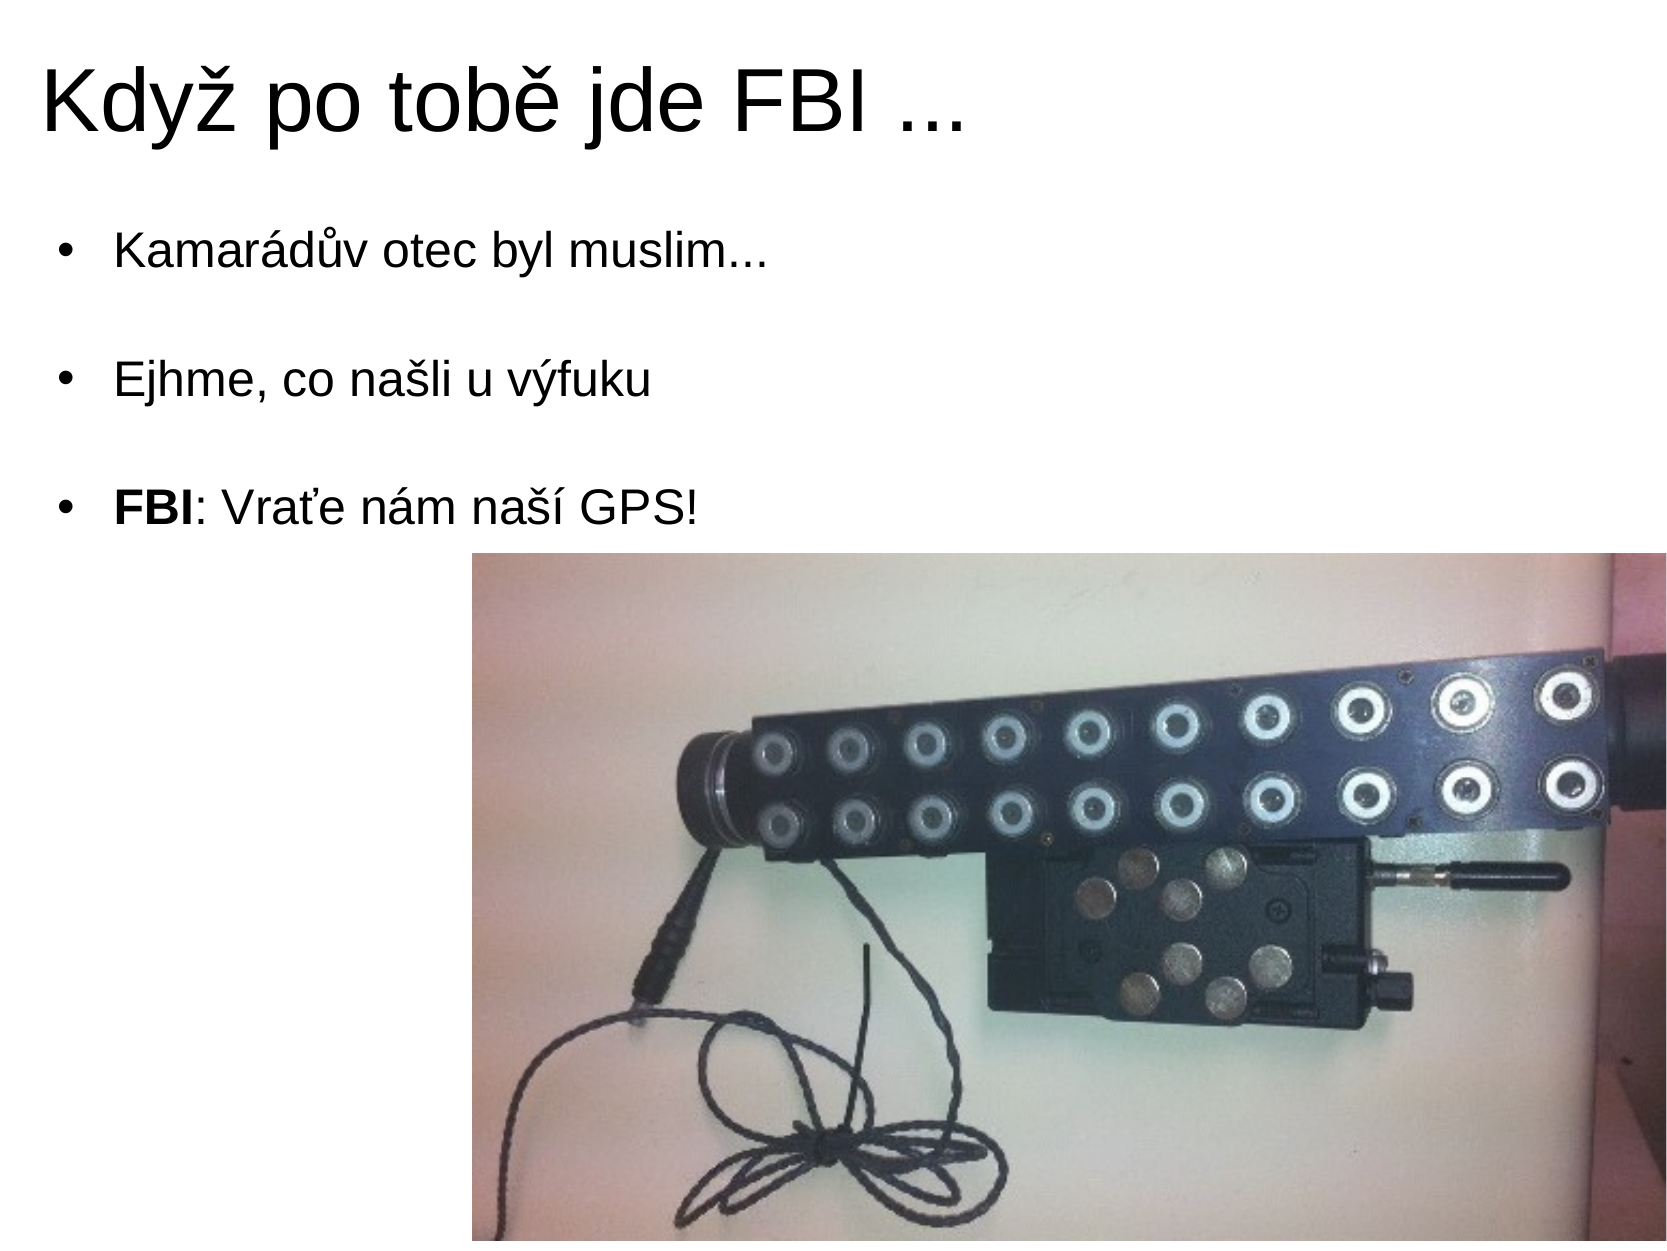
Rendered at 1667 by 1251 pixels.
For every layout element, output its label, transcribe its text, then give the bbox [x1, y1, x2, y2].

list Kamarádův otec byl muslim... Ejhme, co našli u výfuku FBI: Vraťe nám naší GPS! [38, 221, 1625, 1123]
picture [472, 553, 1667, 1241]
title Když po tobě jde FBI ... [40, 50, 1627, 201]
